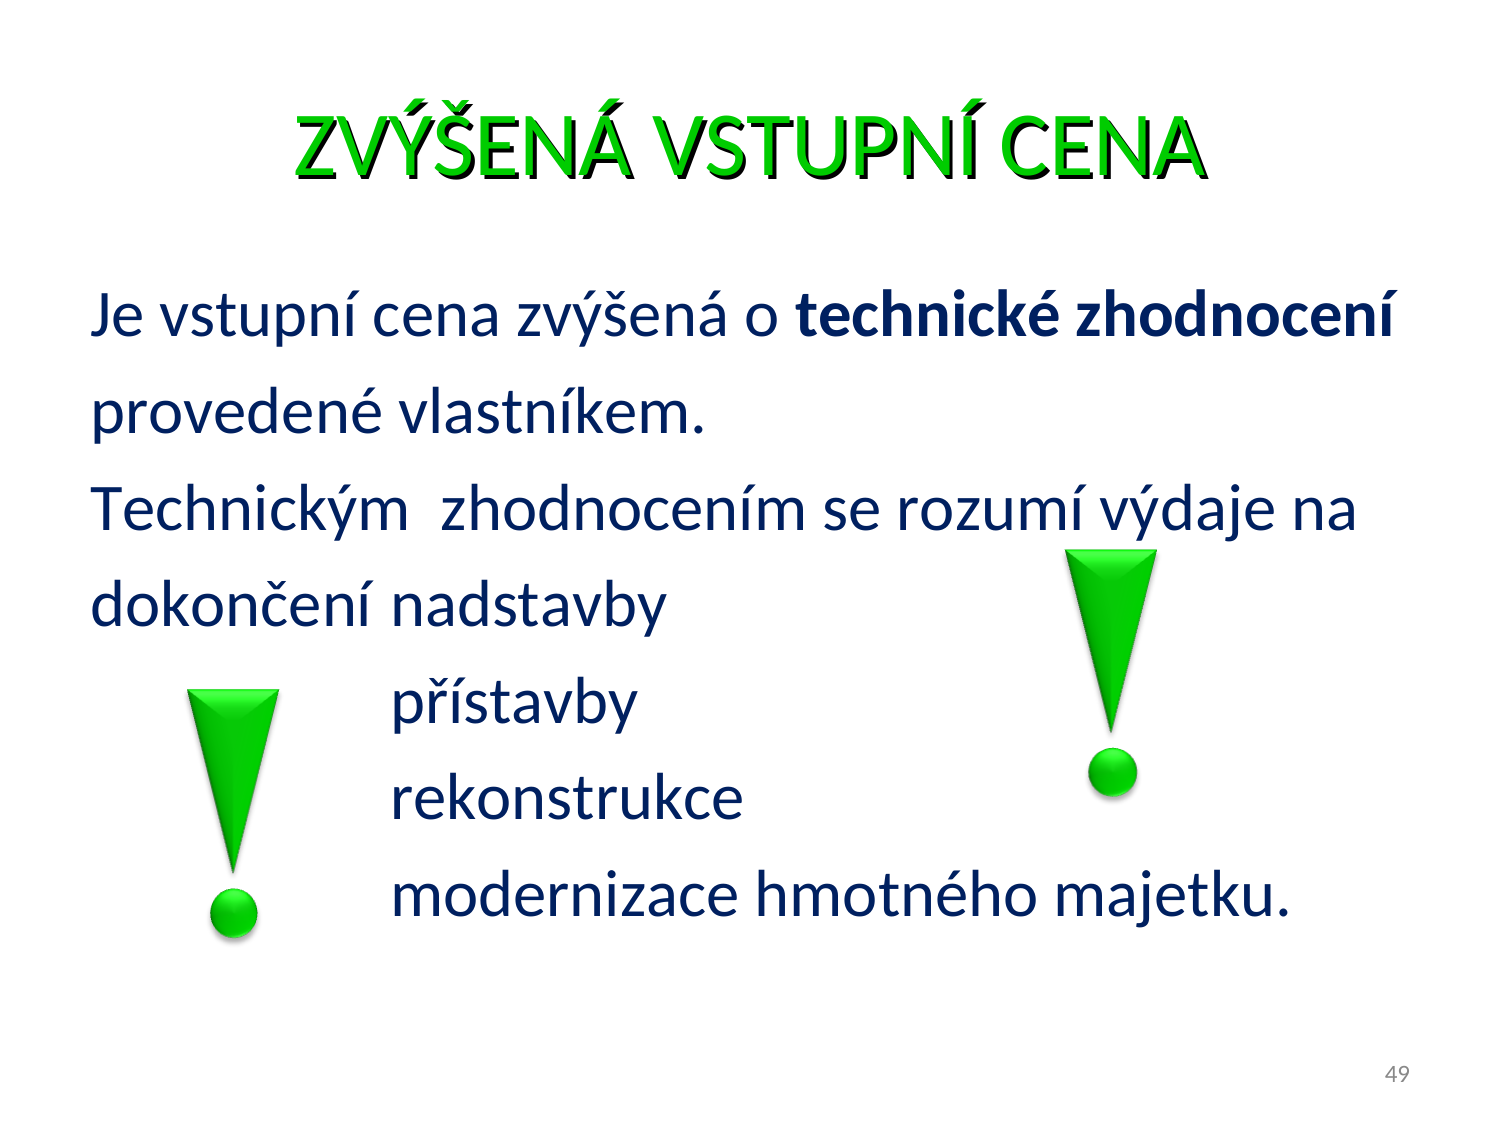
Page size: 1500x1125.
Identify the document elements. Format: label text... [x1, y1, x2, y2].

picture [177, 684, 289, 953]
list Je vstupní cena zvýšená o technické zhodnocení provedené vlastníkem. Technickým zhodnocením se rozumí výdaje na dokončení nadstavby přístavby rekonstrukce modernizace hmotného majetku. [75, 262, 1426, 1034]
title ZVÝŠENÁ VSTUPNÍ CENA [75, 45, 1426, 233]
text_box <číslo> [1074, 1042, 1426, 1103]
picture [1055, 545, 1167, 811]
